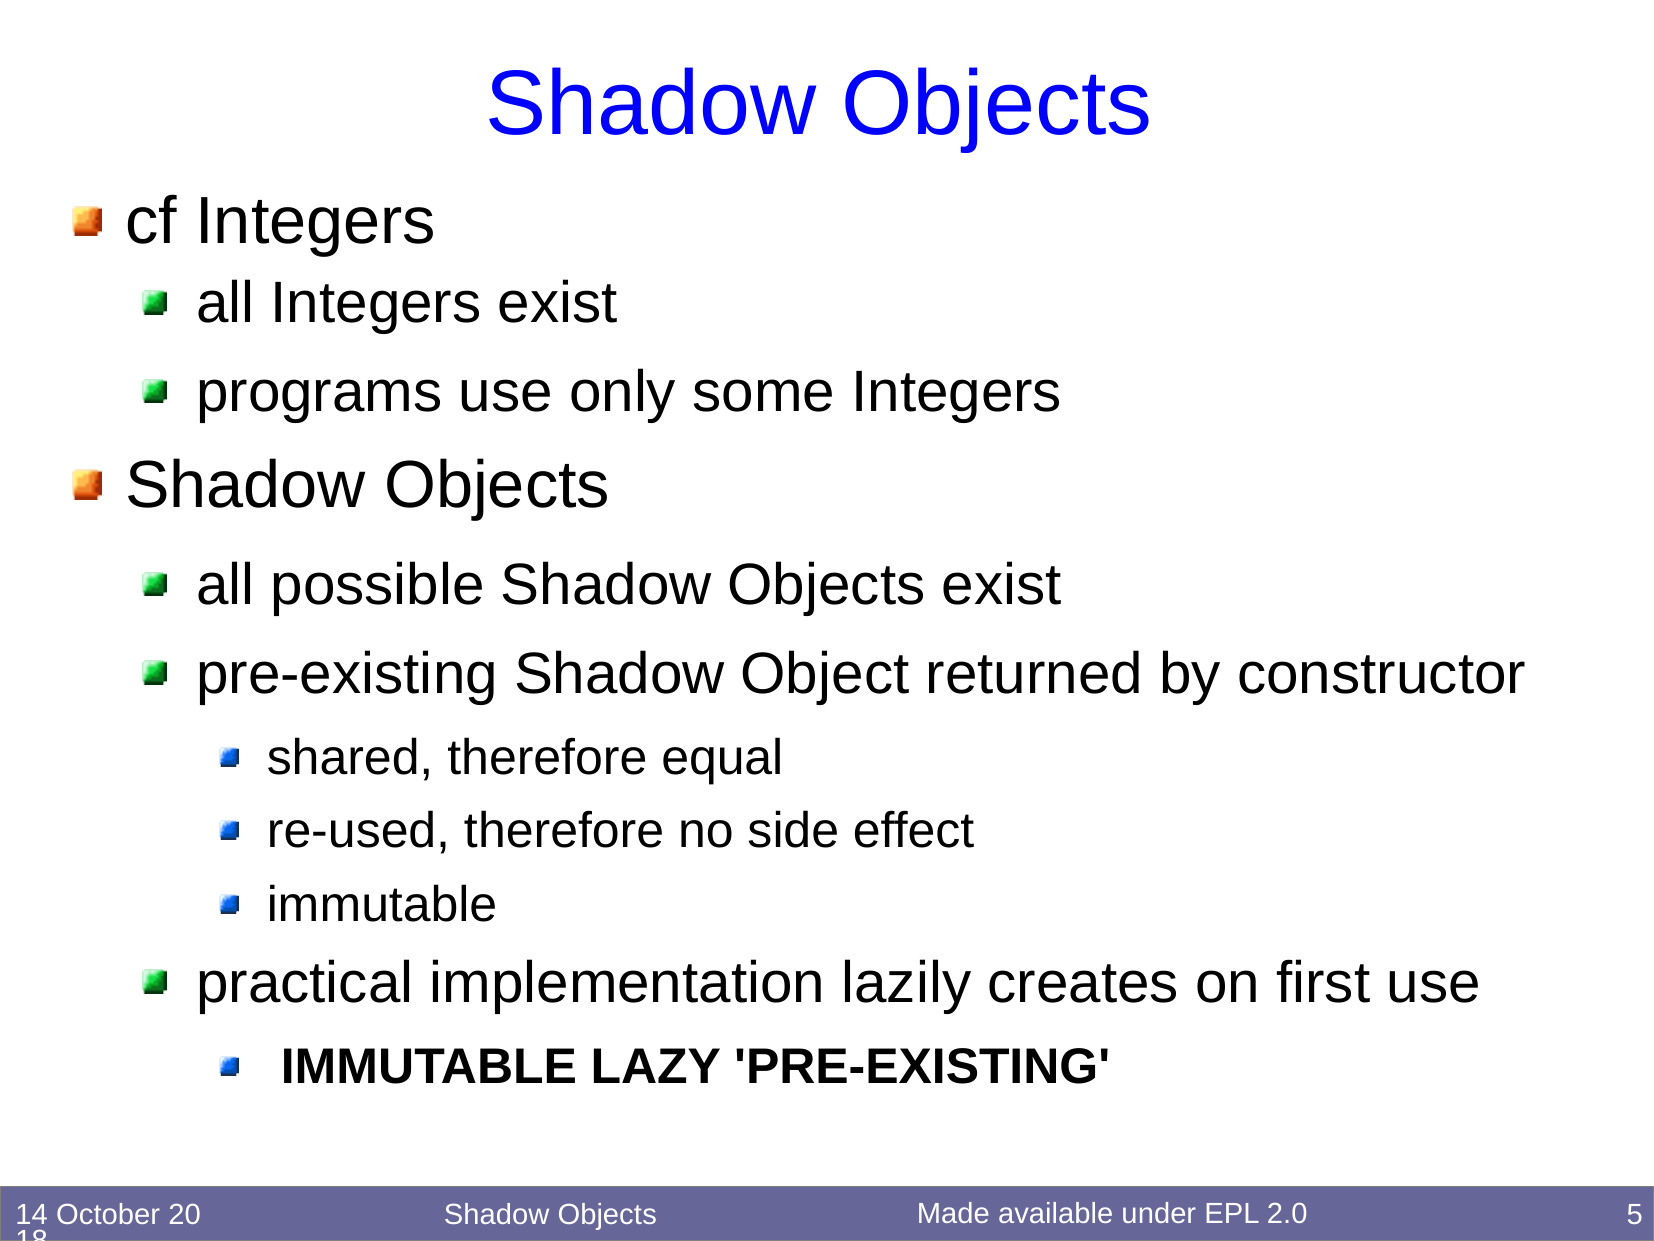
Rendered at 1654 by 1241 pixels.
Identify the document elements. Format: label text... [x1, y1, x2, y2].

title Shadow Objects [0, 0, 1639, 206]
list cf Integers all Integers exist programs use only some Integers Shadow Objects all possible Shadow Objects exist pre-existing Shadow Object returned by constructor shared, therefore equal re-used, therefore no side effect immutable practical implementation lazily creates on first use IMMUTABLE LAZY 'PRE-EXISTING' [54, 183, 1612, 1161]
